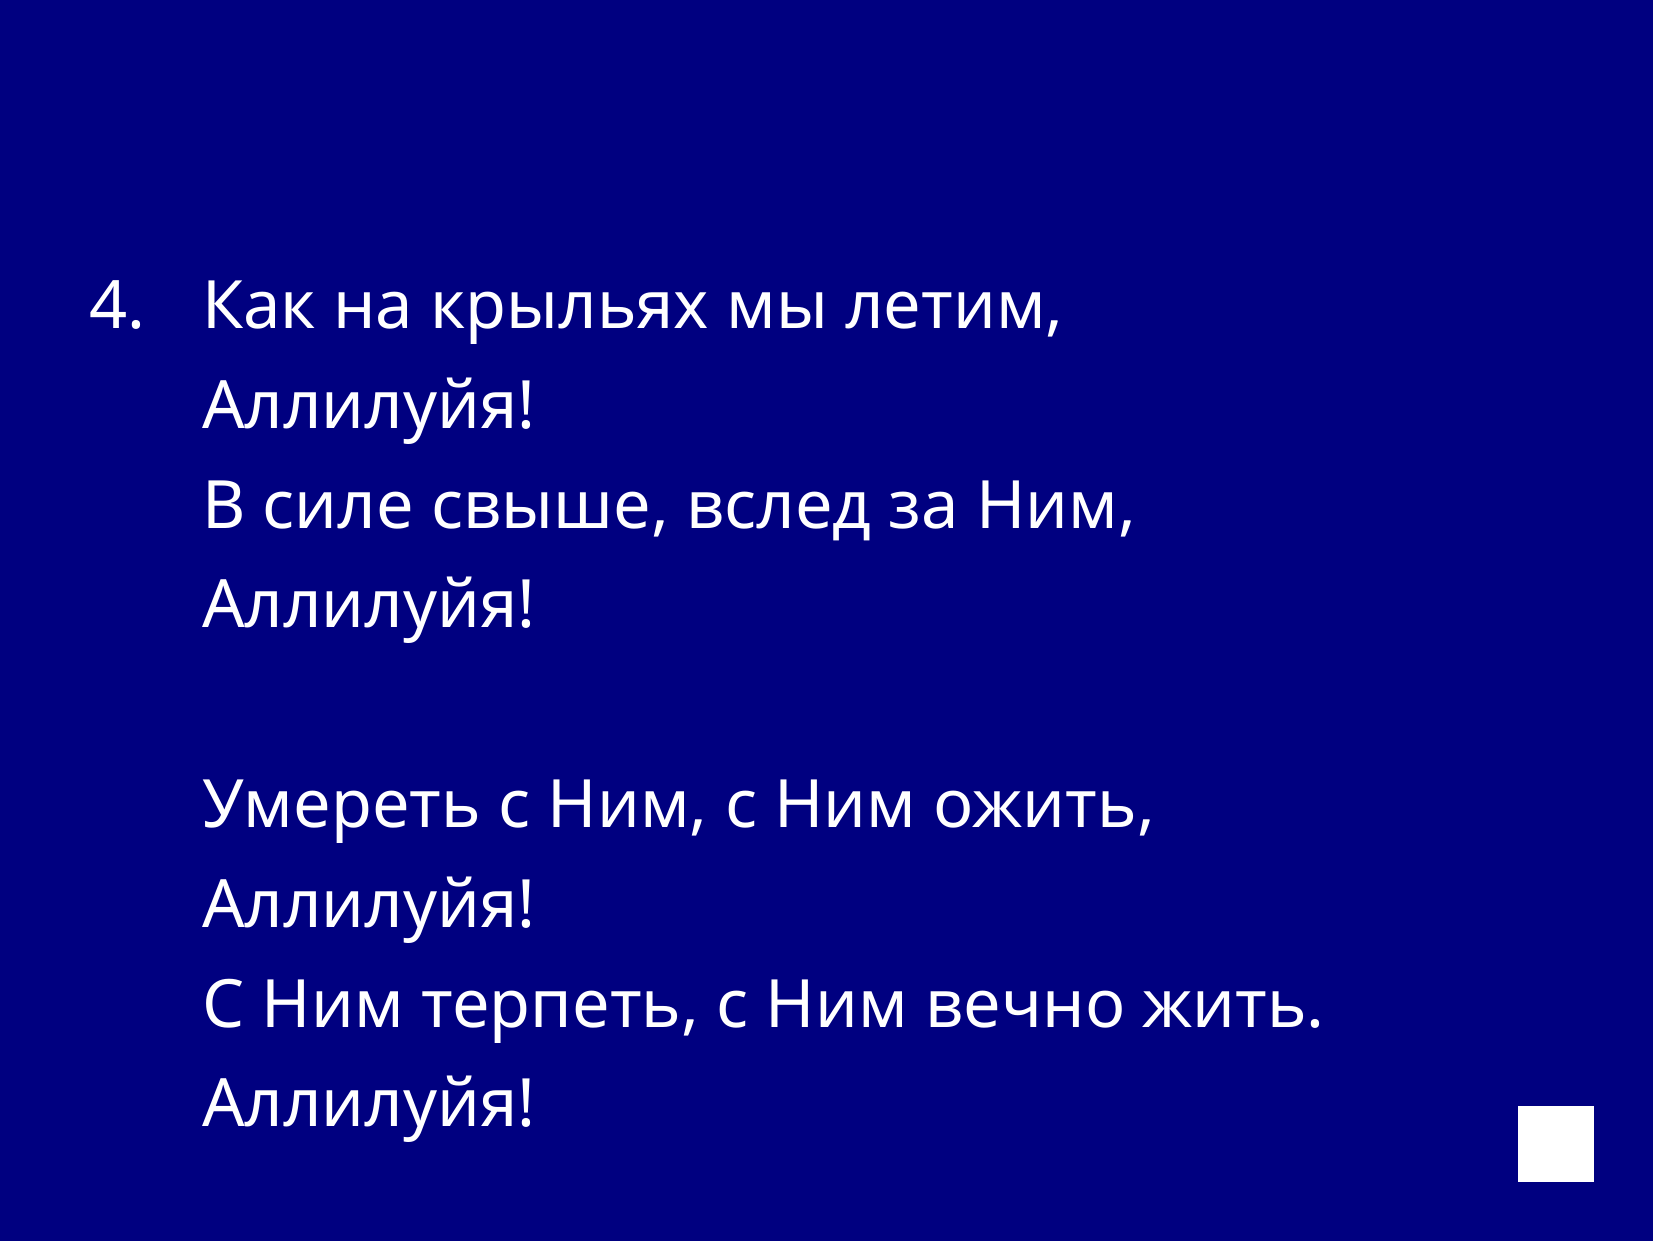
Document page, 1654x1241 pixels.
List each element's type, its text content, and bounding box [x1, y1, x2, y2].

text_box [1518, 1106, 1594, 1182]
text_box 4. Как на крыльях мы летим, Аллилуйя! В силе свыше, вслед за Ним, Аллилуйя! Умереть с Ним, с Ним ожить, Аллилуйя! С Ним терпеть, с Ним вечно жить. Аллилуйя! [75, 150, 1576, 1163]
